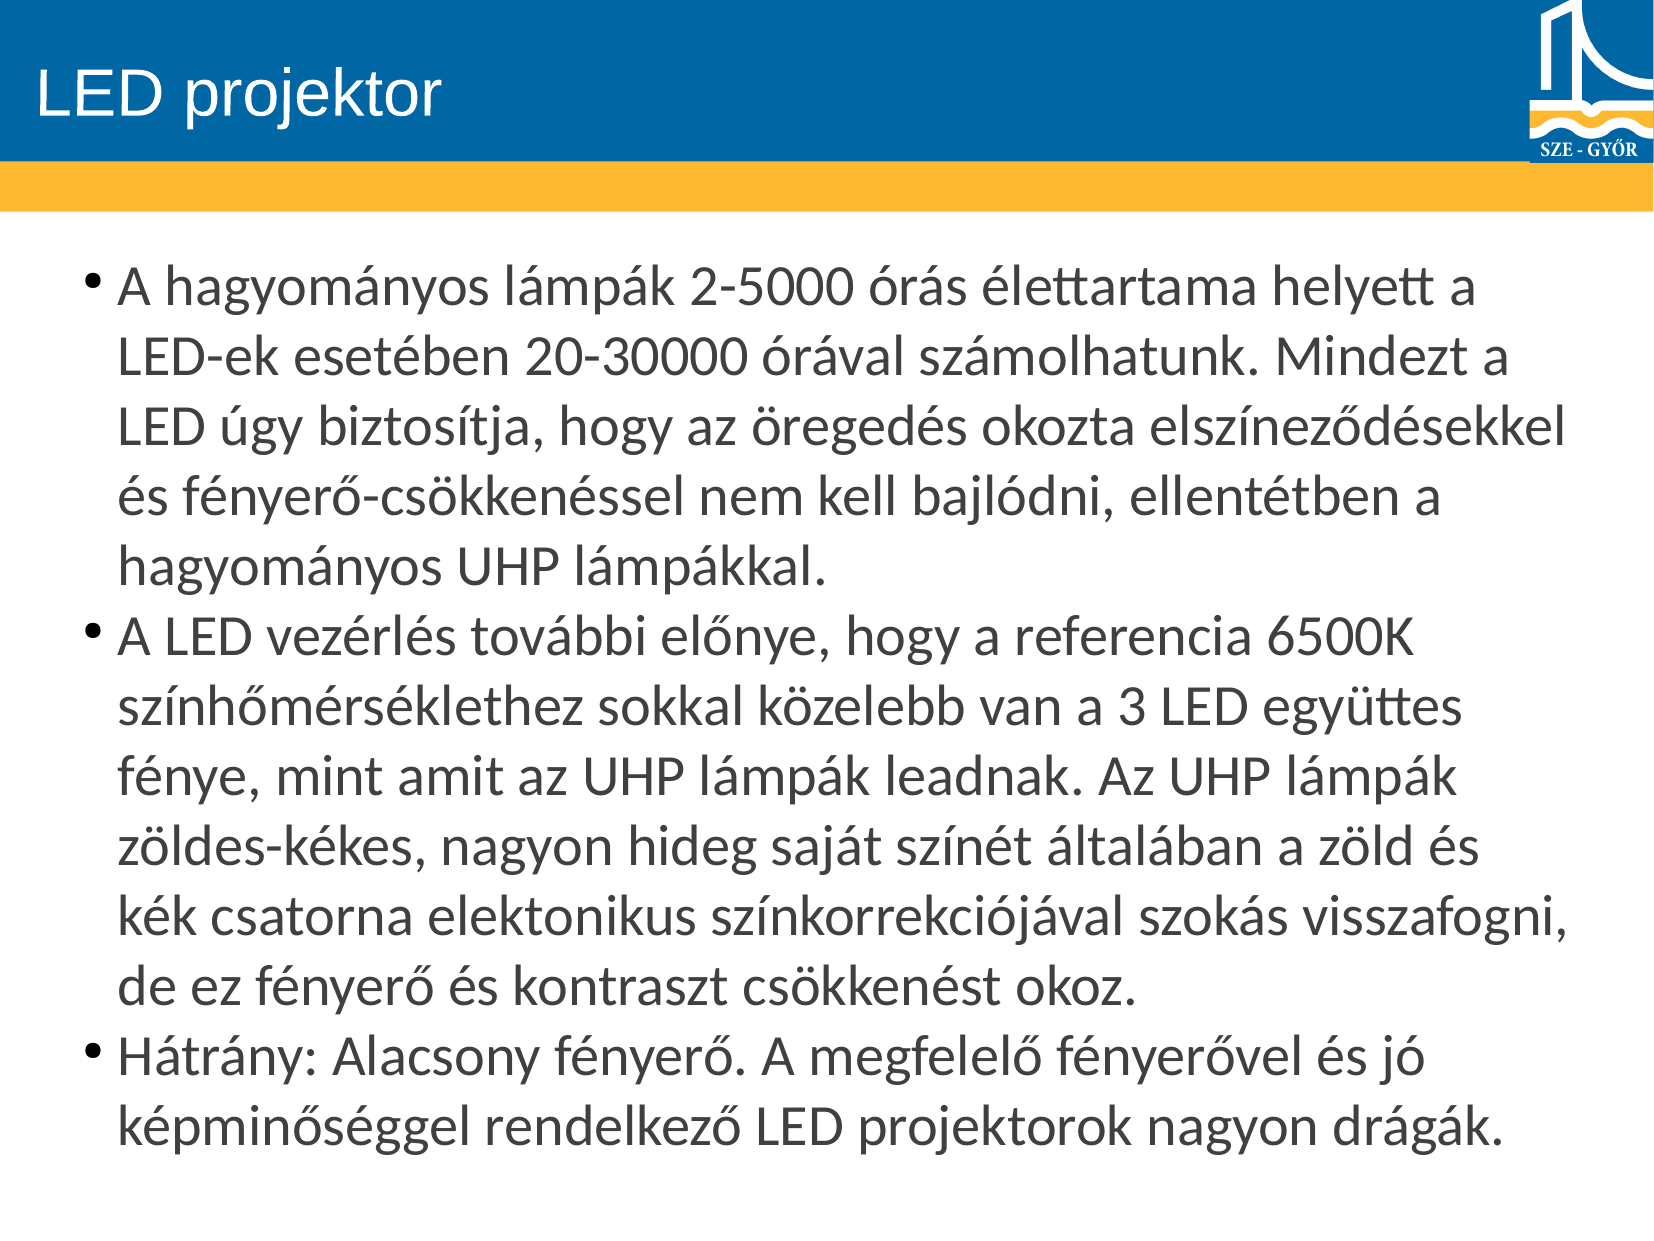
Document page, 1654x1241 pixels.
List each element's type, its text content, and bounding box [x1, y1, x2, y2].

text_box A hagyományos lámpák 2-5000 órás élettartama helyett a LED-ek esetében 20-30000 órával számolhatunk. Mindezt a LED úgy biztosítja, hogy az öregedés okozta elszíneződésekkel és fényerő-csökkenéssel nem kell bajlódni, ellentétben a hagyományos UHP lámpákkal. A LED vezérlés további előnye, hogy a referencia 6500K színhőmérséklethez sokkal közelebb van a 3 LED együttes fénye, mint amit az UHP lámpák leadnak. Az UHP lámpák zöldes-kékes, nagyon hideg saját színét általában a zöld és kék csatorna elektonikus színkorrekciójával szokás visszafogni, de ez fényerő és kontraszt csökkenést okoz. Hátrány: Alacsony fényerő. A megfelelő fényerővel és jó képminőséggel rendelkező LED projektorok nagyon drágák. [82, 247, 1571, 1198]
text_box LED projektor [34, 48, 1524, 144]
picture [1529, 0, 1654, 163]
